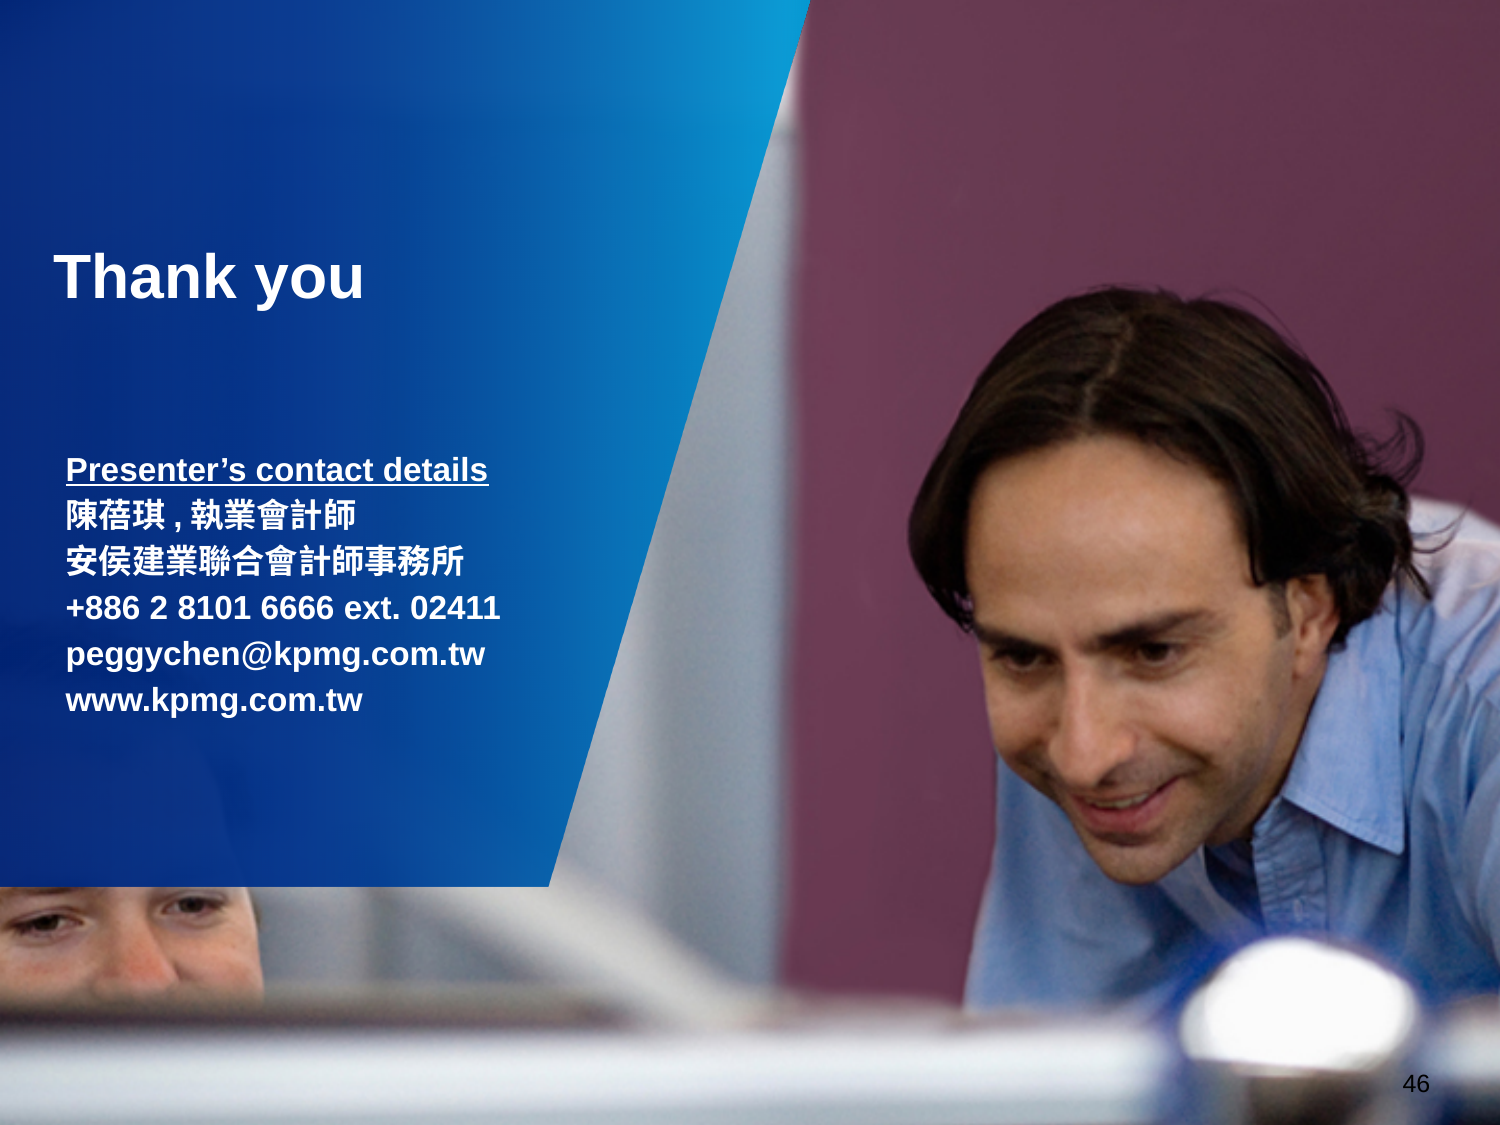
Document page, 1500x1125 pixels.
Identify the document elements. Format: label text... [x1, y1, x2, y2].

title Thank you [53, 235, 688, 414]
text_box Presenter’s contact details 陳蓓琪,執業會計師 安侯建業聯合會計師事務所 +886 2 8101 6666 ext. 02411 peggychen@kpmg.com.tw www.kpmg.com.tw [41, 362, 526, 799]
text_box [1387, 1060, 1500, 1114]
